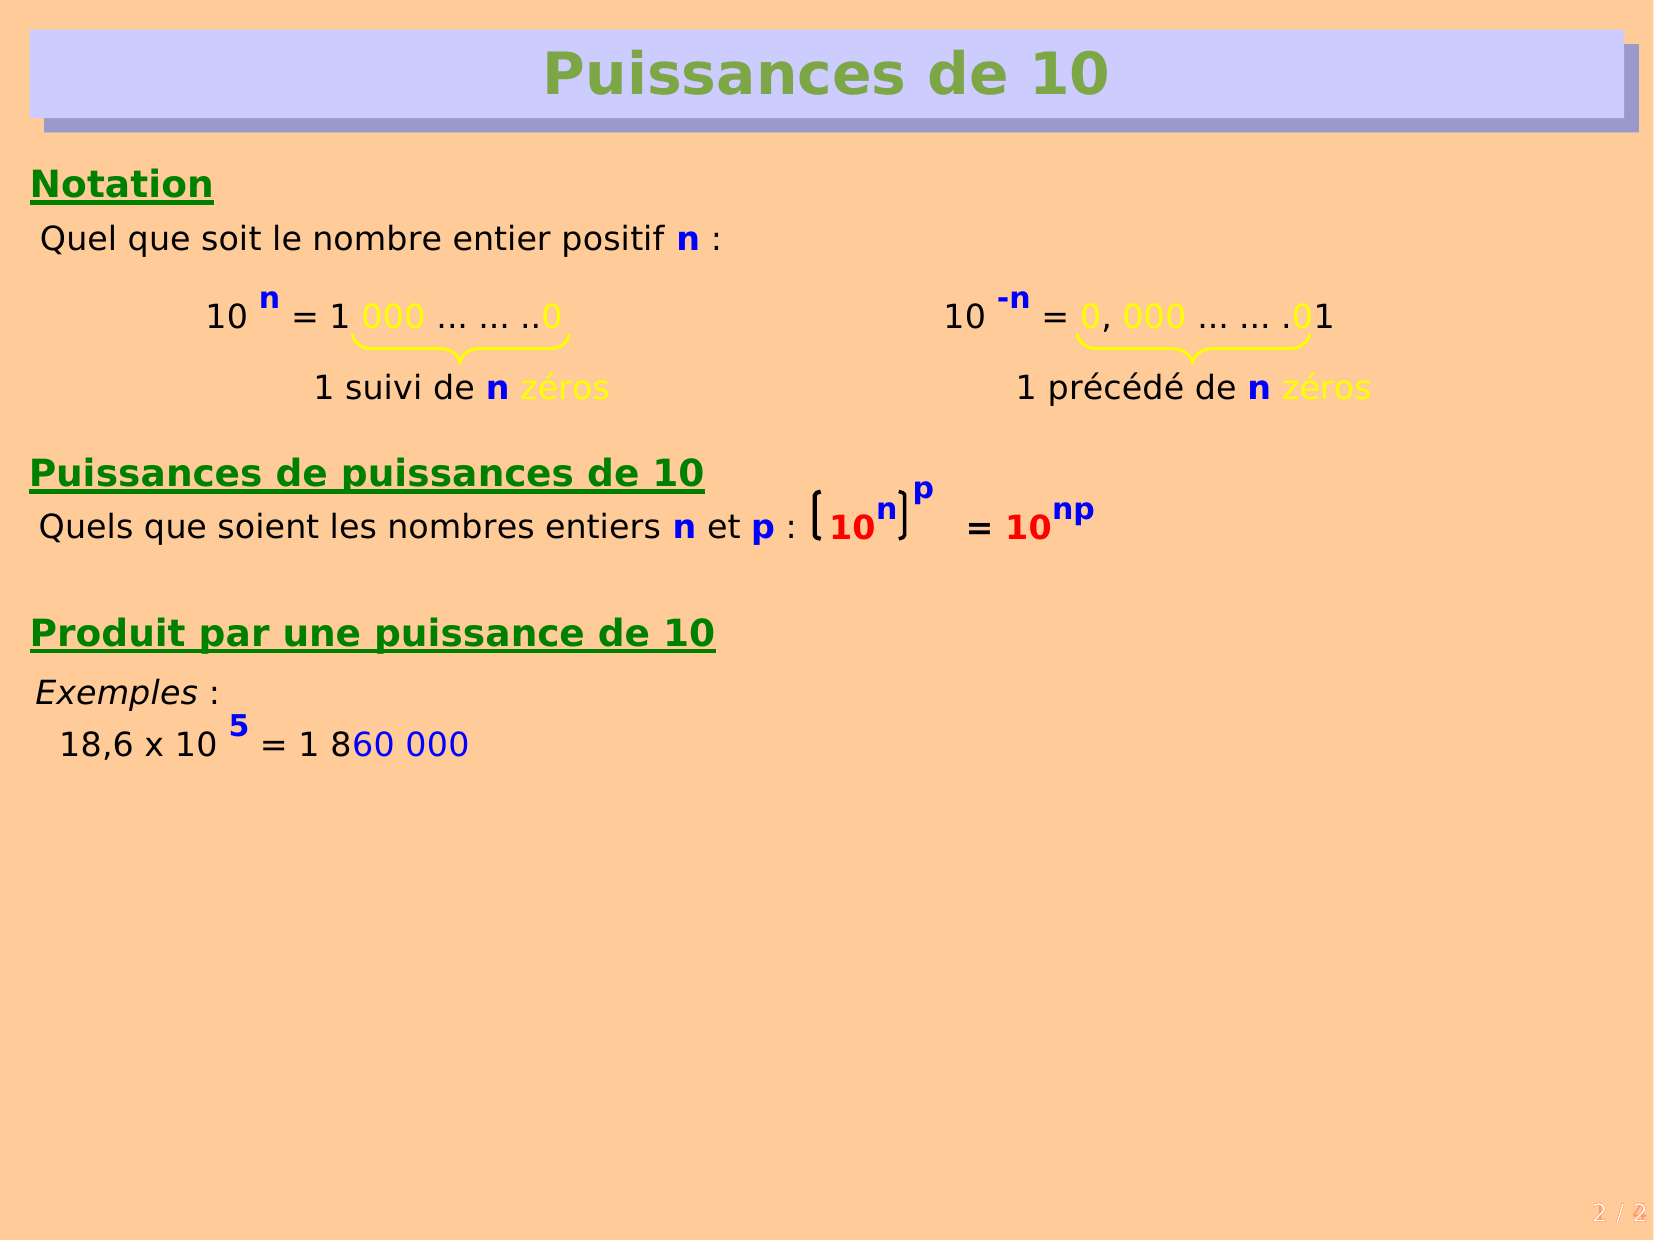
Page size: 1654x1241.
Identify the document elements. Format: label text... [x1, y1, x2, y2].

text_box 2 / 2 [1591, 1198, 1649, 1235]
text_box 10 -n = 0, 000 ... ... .01 [943, 280, 1344, 337]
text_box Produit par une puissance de 10 [29, 611, 717, 656]
text_box 1 suivi de n zéros [313, 368, 611, 408]
text_box 10n = 10np [760, 491, 1096, 548]
text_box p [912, 470, 935, 527]
text_box 18,6 x 10 5 = 1 860 000 [59, 708, 471, 765]
text_box 1 précédé de n zéros [1015, 368, 1373, 408]
text_box 10 n = 1 000 ... ... ..0 [205, 280, 572, 337]
text_box Quel que soit le nombre entier positif n : [39, 212, 723, 266]
text_box Quels que soient les nombres entiers n et p : [38, 500, 798, 554]
text_box Notation [29, 162, 215, 207]
text_box Puissances de puissances de 10 [28, 451, 706, 496]
text_box Exemples : [35, 666, 221, 720]
title Puissances de 10 [29, 29, 1625, 119]
